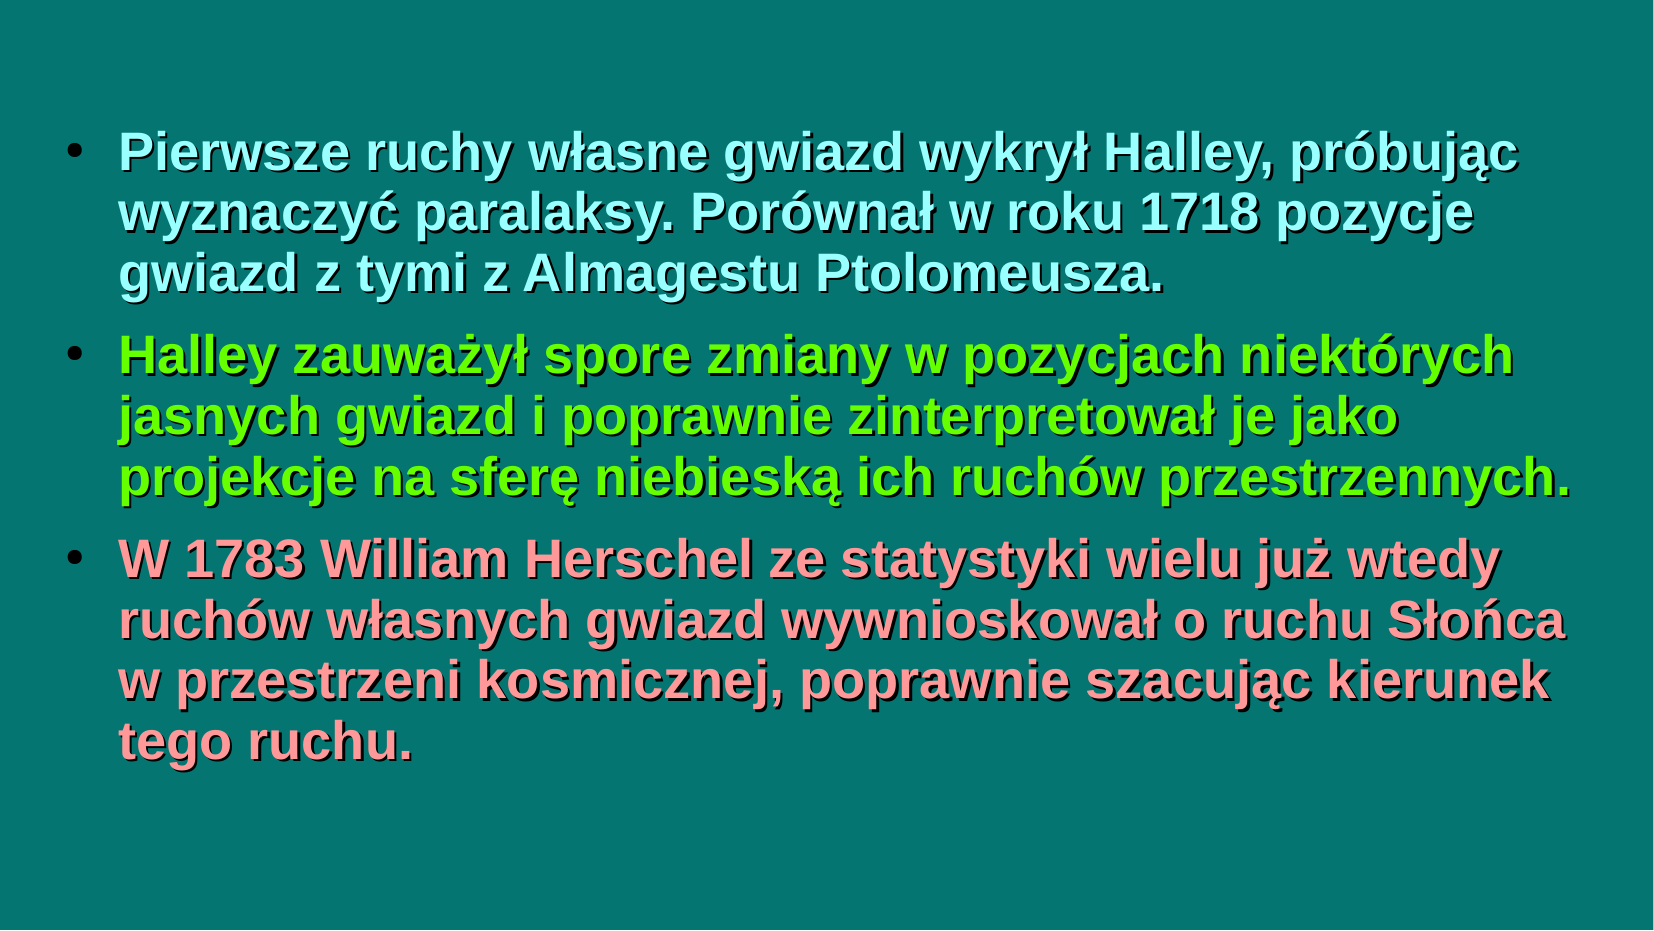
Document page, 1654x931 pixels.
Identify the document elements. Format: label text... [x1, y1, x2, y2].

list Pierwsze ruchy własne gwiazd wykrył Halley, próbując wyznaczyć paralaksy. Porównał w roku 1718 pozycje gwiazd z tymi z Almagestu Ptolomeusza. Halley zauważył spore zmiany w pozycjach niektórych jasnych gwiazd i poprawnie zinterpretował je jako projekcje na sferę niebieską ich ruchów przestrzennych. W 1783 William Herschel ze statystyki wielu już wtedy ruchów własnych gwiazd wywnioskował o ruchu Słońca w przestrzeni kosmicznej, poprawnie szacując kierunek tego ruchu. [47, 121, 1596, 791]
